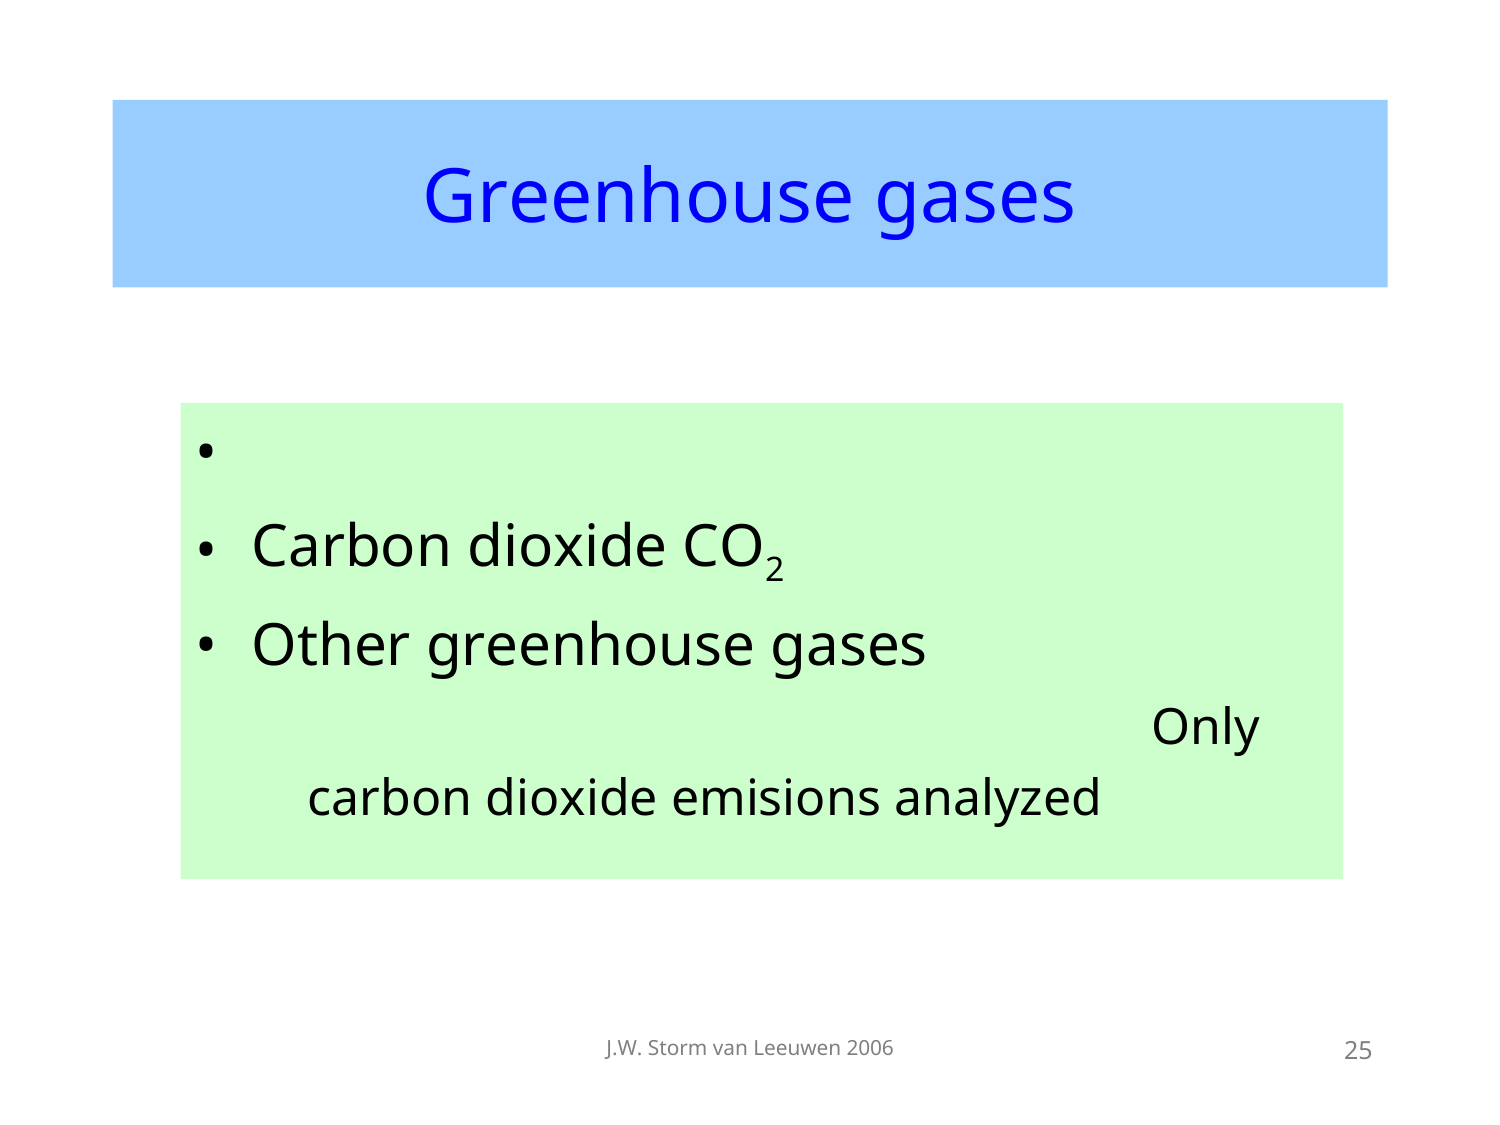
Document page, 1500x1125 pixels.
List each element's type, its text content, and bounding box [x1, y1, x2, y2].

list Carbon dioxide CO2 Other greenhouse gases Only carbon dioxide emisions analyzed [180, 402, 1344, 880]
title Greenhouse gases [112, 99, 1388, 288]
